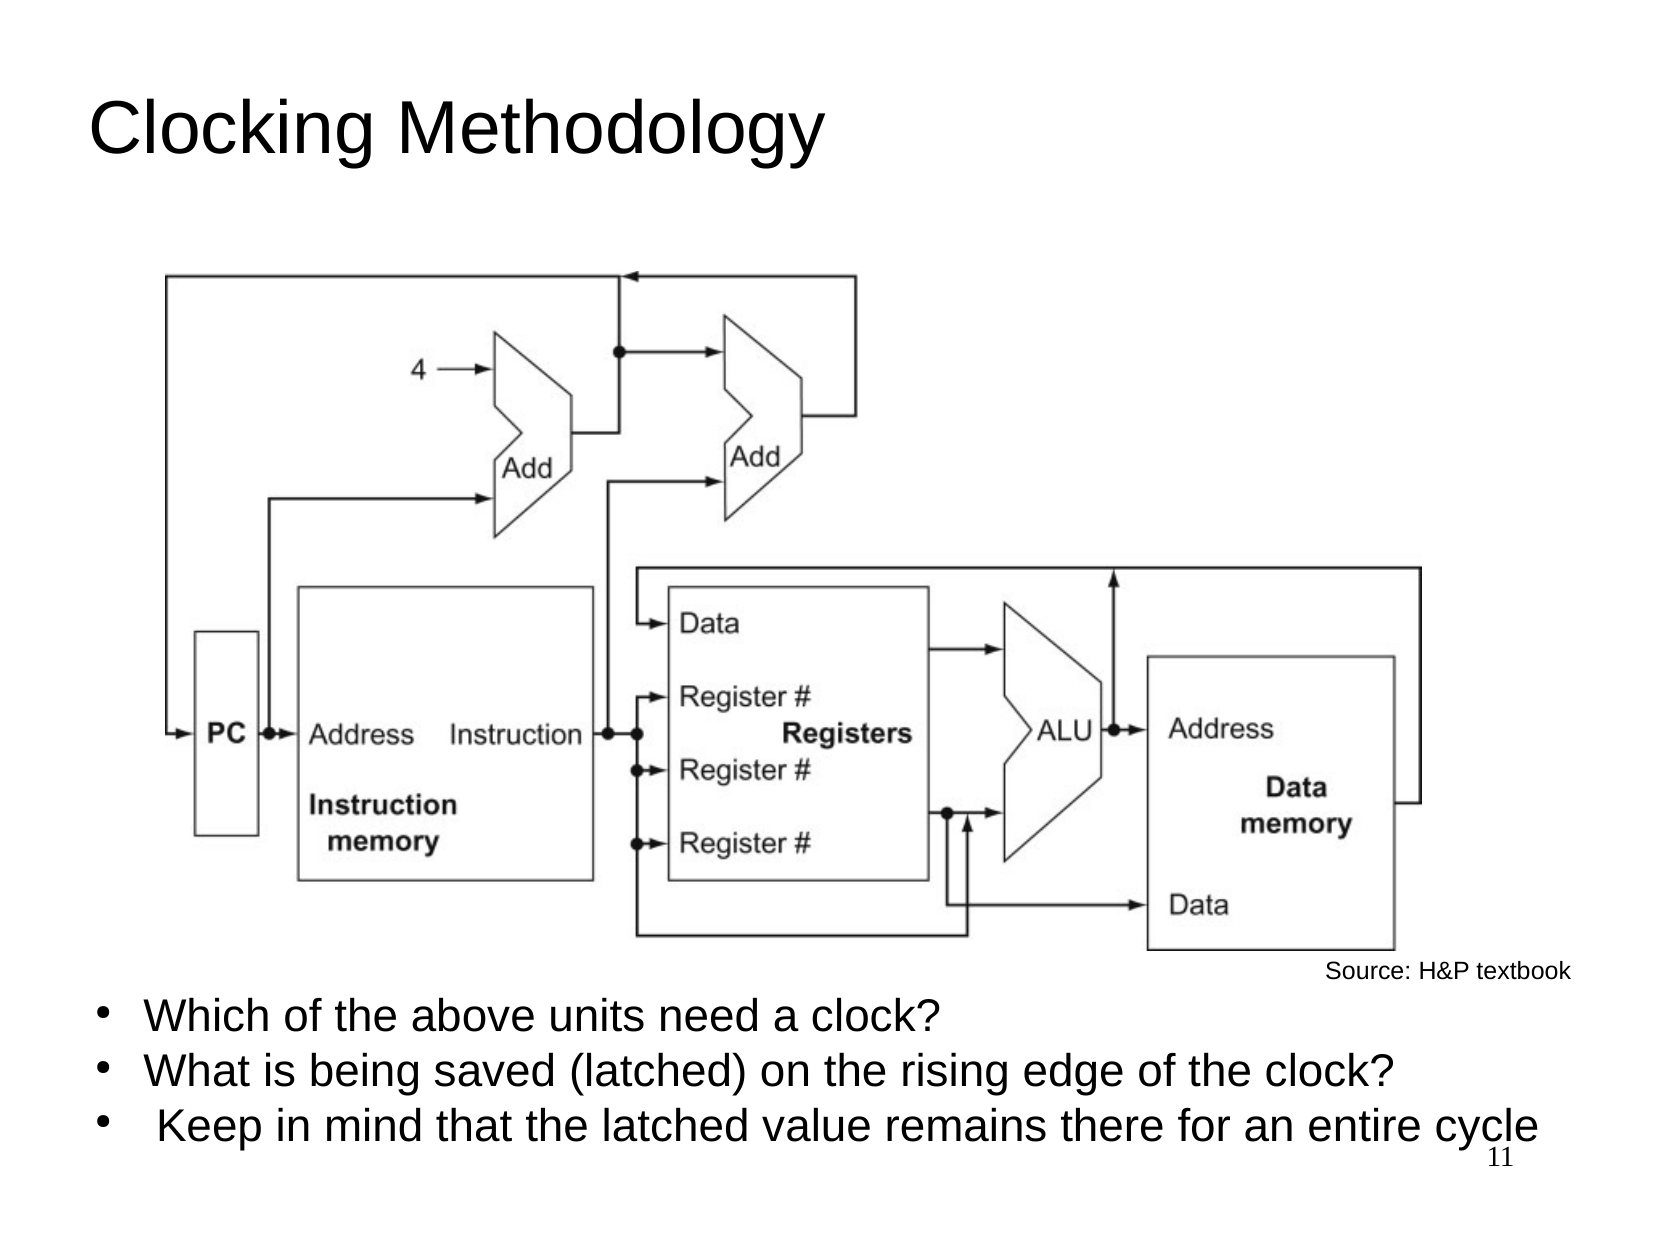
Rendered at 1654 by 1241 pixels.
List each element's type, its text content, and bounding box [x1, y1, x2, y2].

text_box Clocking Methodology [73, 71, 842, 177]
text_box Which of the above units need a clock? What is being saved (latched) on the rising edge of the clock? Keep in mind that the latched value remains there for an entire cycle [80, 978, 1556, 1159]
picture [165, 271, 1422, 951]
text_box <number> [1184, 1159, 1530, 1213]
text_box Source: H&P textbook [1310, 947, 1587, 993]
